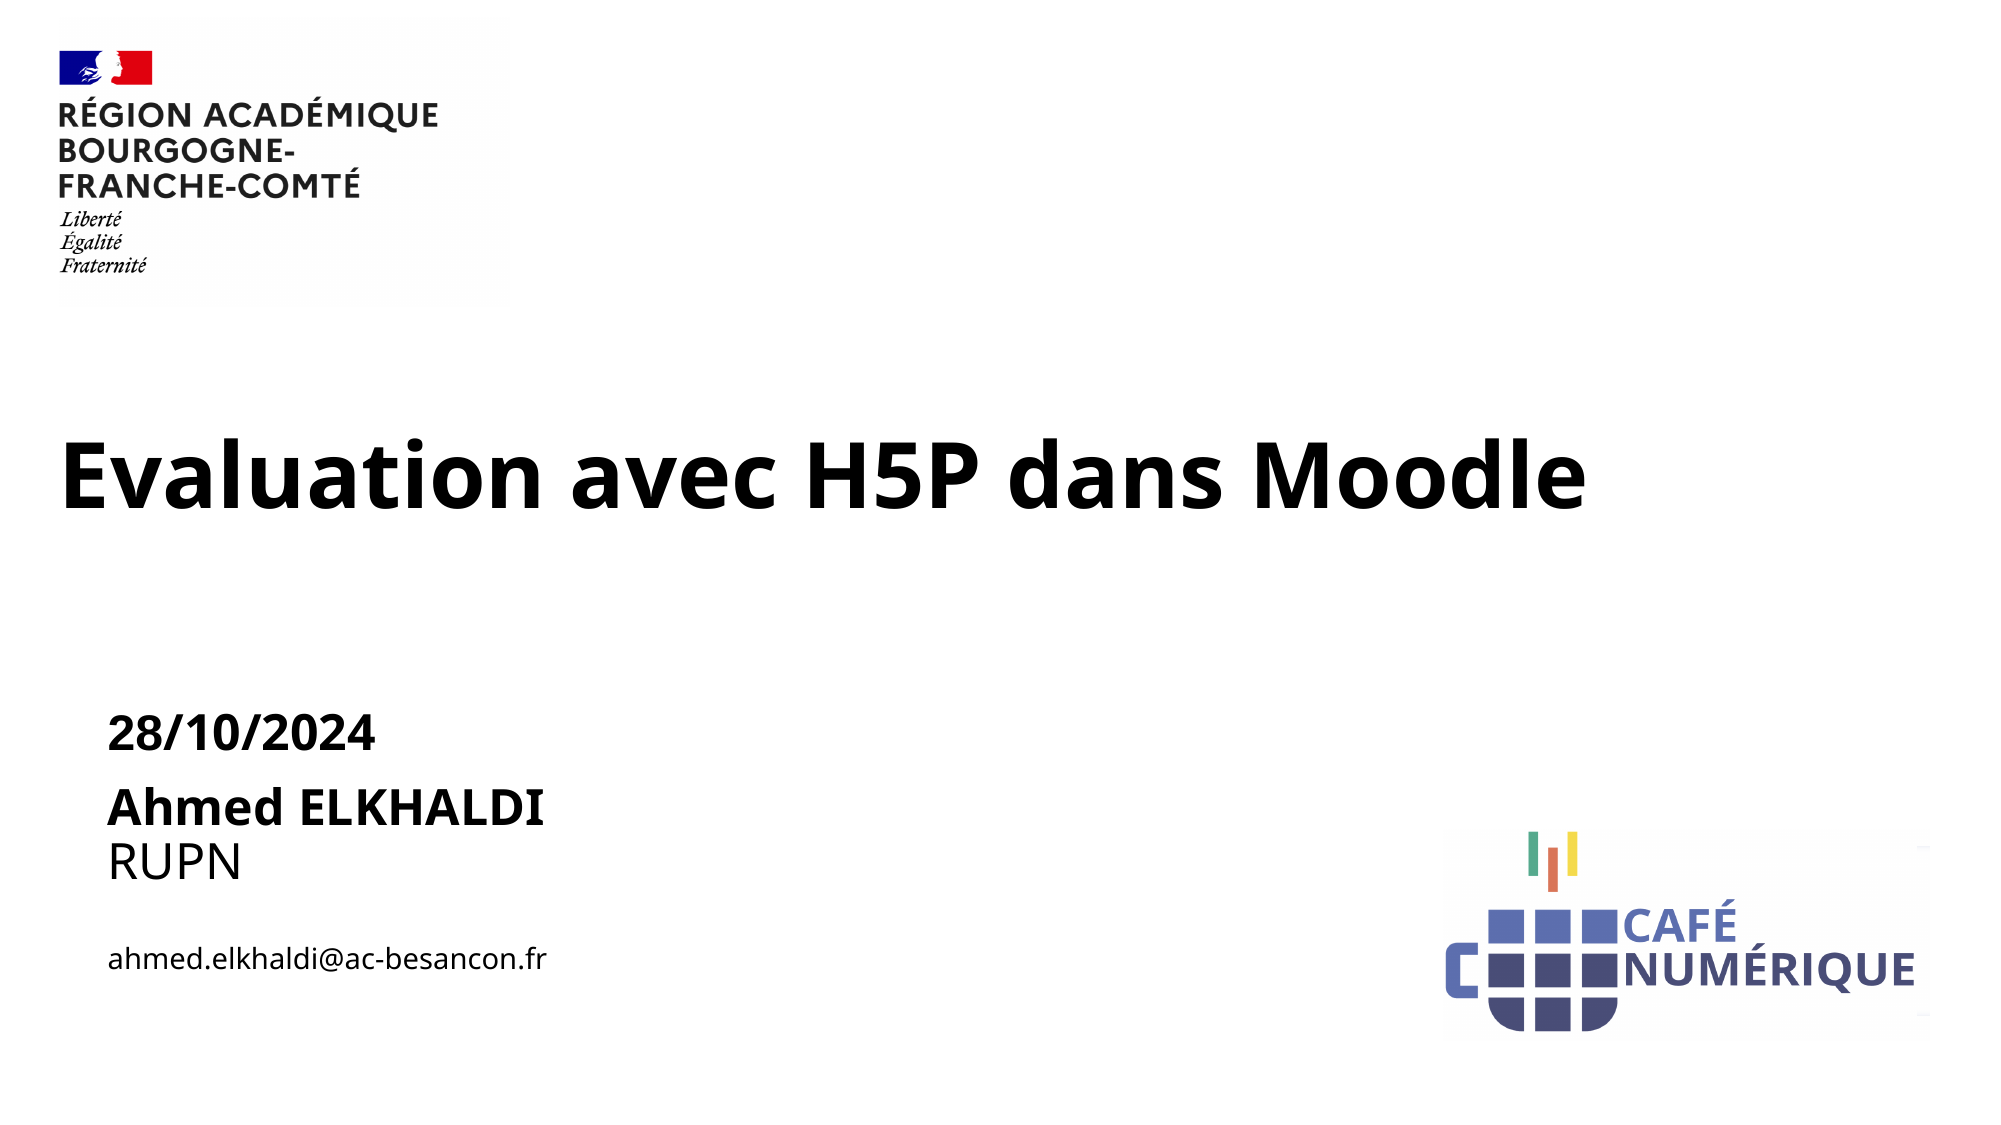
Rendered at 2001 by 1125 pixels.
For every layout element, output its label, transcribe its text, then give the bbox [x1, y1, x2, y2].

text_box 28/10/2024 Ahmed ELKHALDI RUPN ahmed.elkhaldi@ac-besancon.fr [70, 653, 1929, 829]
title Evaluation avec H5P dans Moodle [59, 429, 1919, 547]
picture [1443, 829, 1930, 1041]
